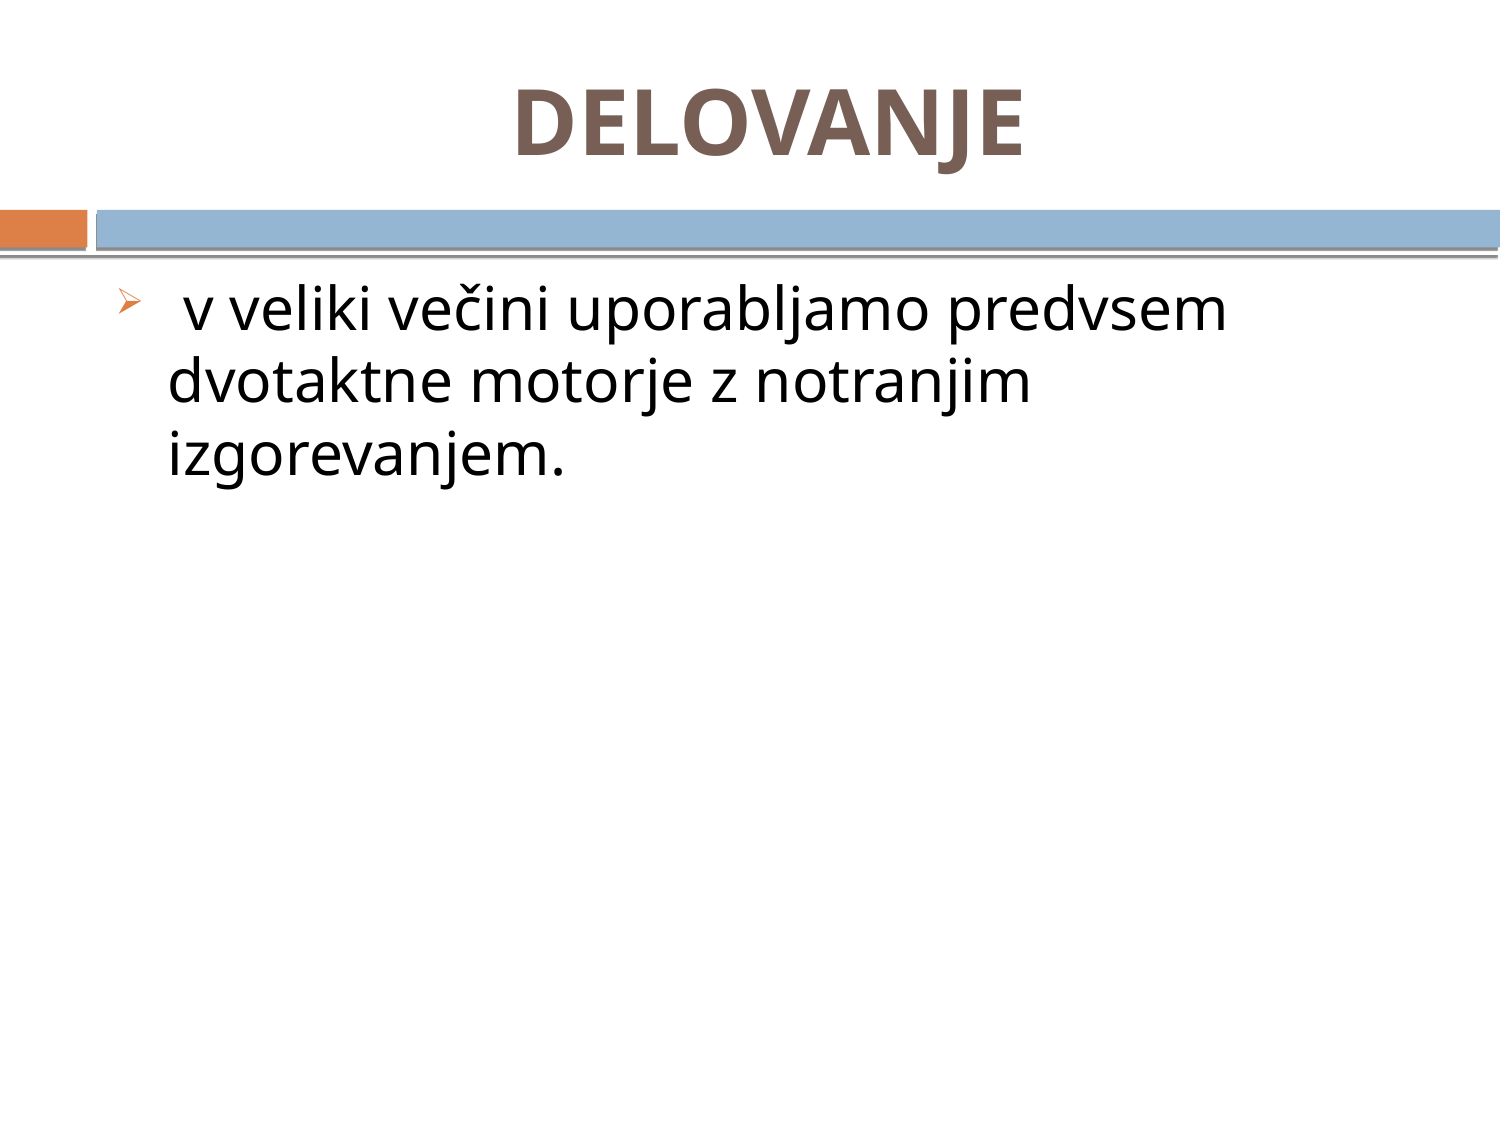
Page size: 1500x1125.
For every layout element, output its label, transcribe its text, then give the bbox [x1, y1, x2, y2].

title DELOVANJE [100, 37, 1438, 200]
list v veliki večini uporabljamo predvsem dvotaktne motorje z notranjim izgorevanjem. [100, 262, 1438, 1000]
